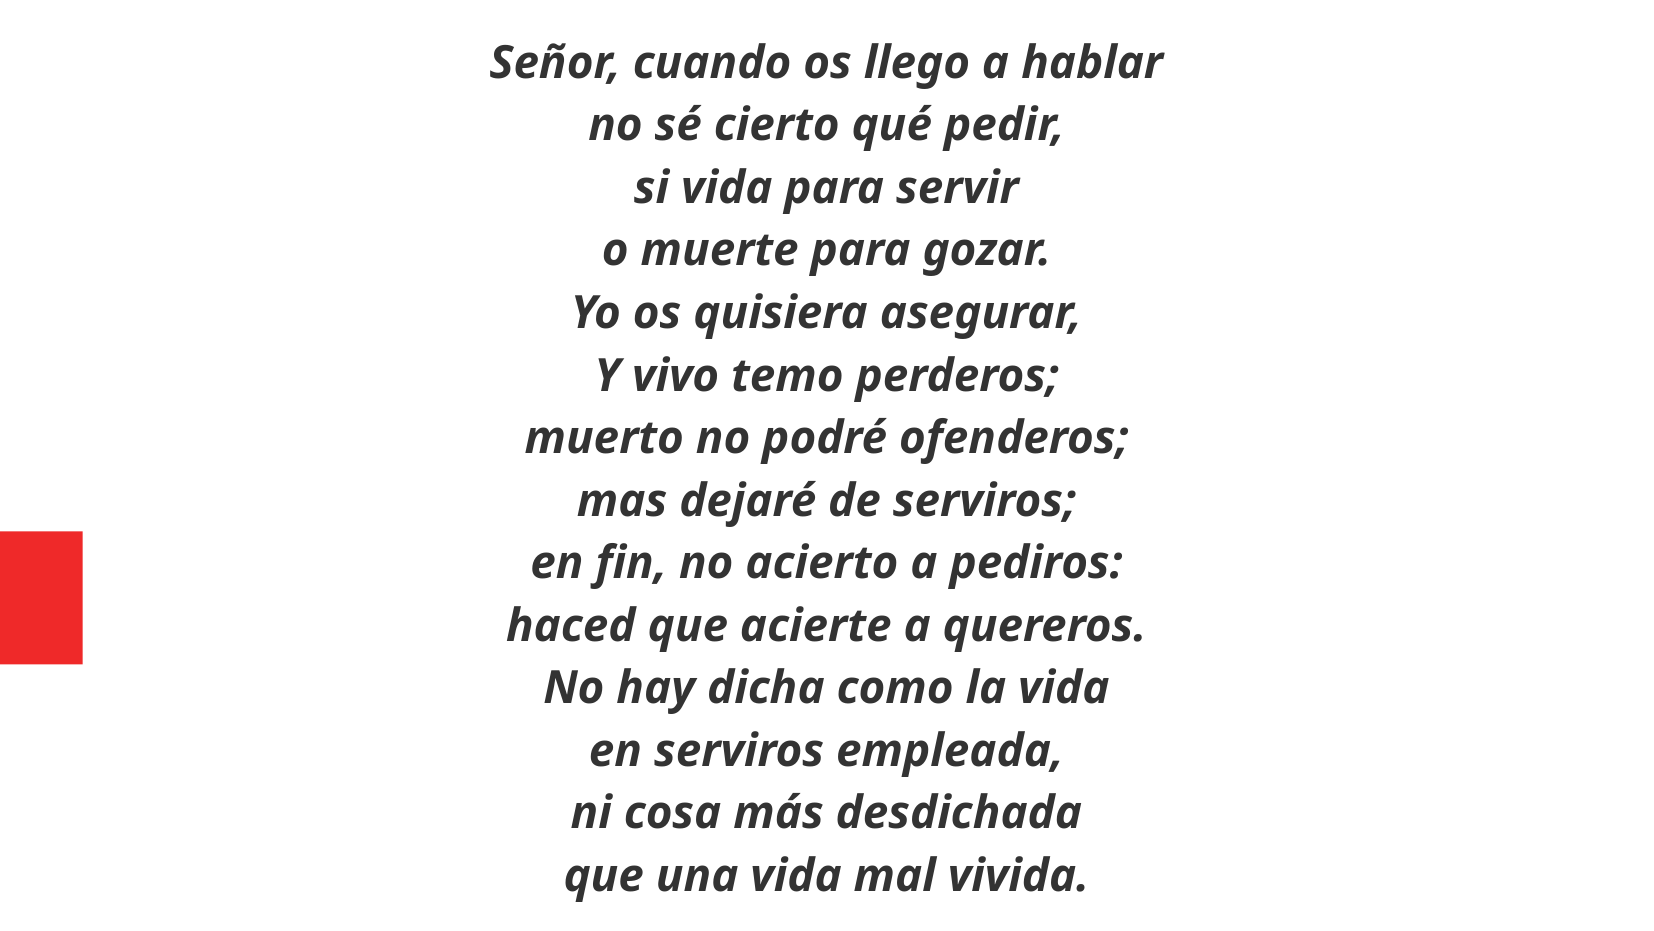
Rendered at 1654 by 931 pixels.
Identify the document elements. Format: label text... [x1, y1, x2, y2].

title Señor, cuando os llego a hablar no sé cierto qué pedir, si vida para servir o muerte para gozar. Yo os quisiera asegurar, Y vivo temo perderos; muerto no podré ofenderos; mas dejaré de serviros; en fin, no acierto a pediros: haced que acierte a quereros. No hay dicha como la vida en serviros empleada, ni cosa más desdichada que una vida mal vivida. [82, 29, 1571, 905]
